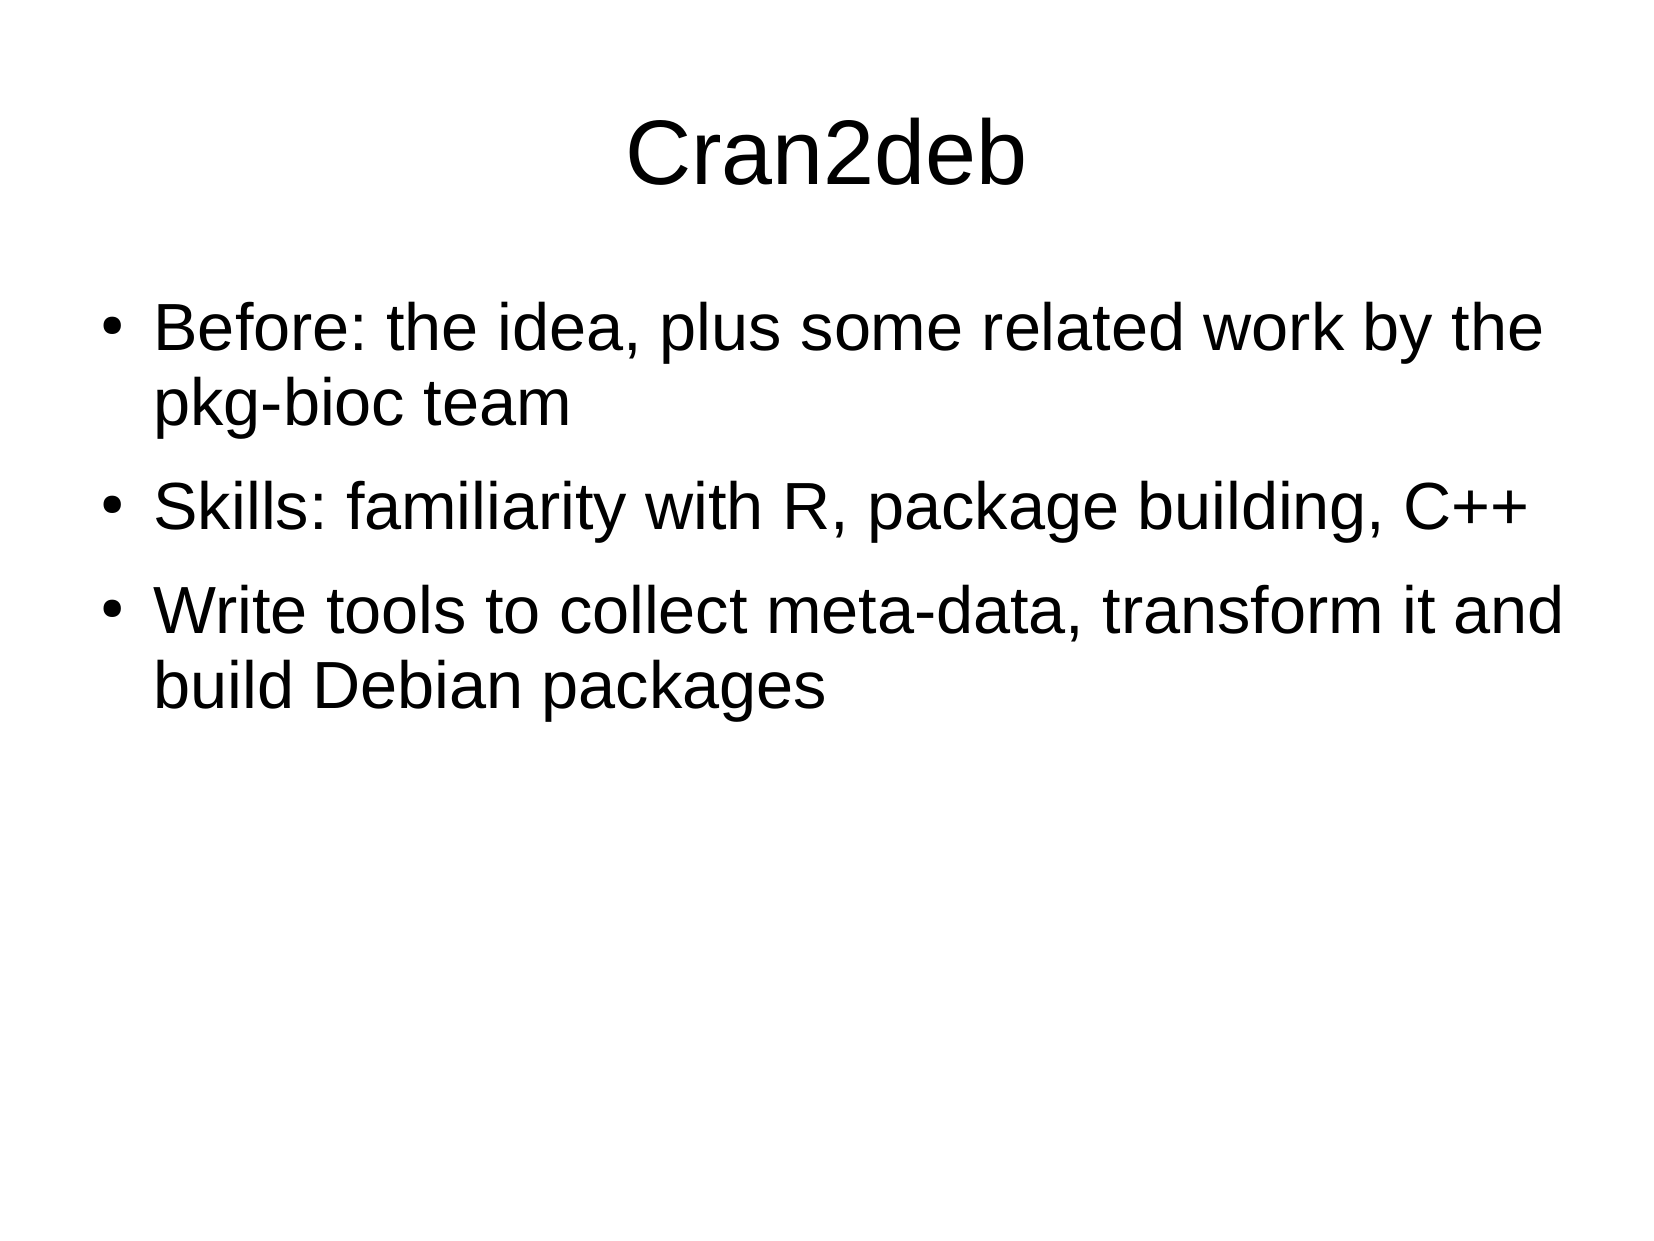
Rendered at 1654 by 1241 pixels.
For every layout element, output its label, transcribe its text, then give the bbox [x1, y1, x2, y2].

list Before: the idea, plus some related work by the pkg-bioc team Skills: familiarity with R, package building, C++ Write tools to collect meta-data, transform it and build Debian packages [82, 290, 1571, 1109]
title Cran2deb [82, 49, 1571, 257]
